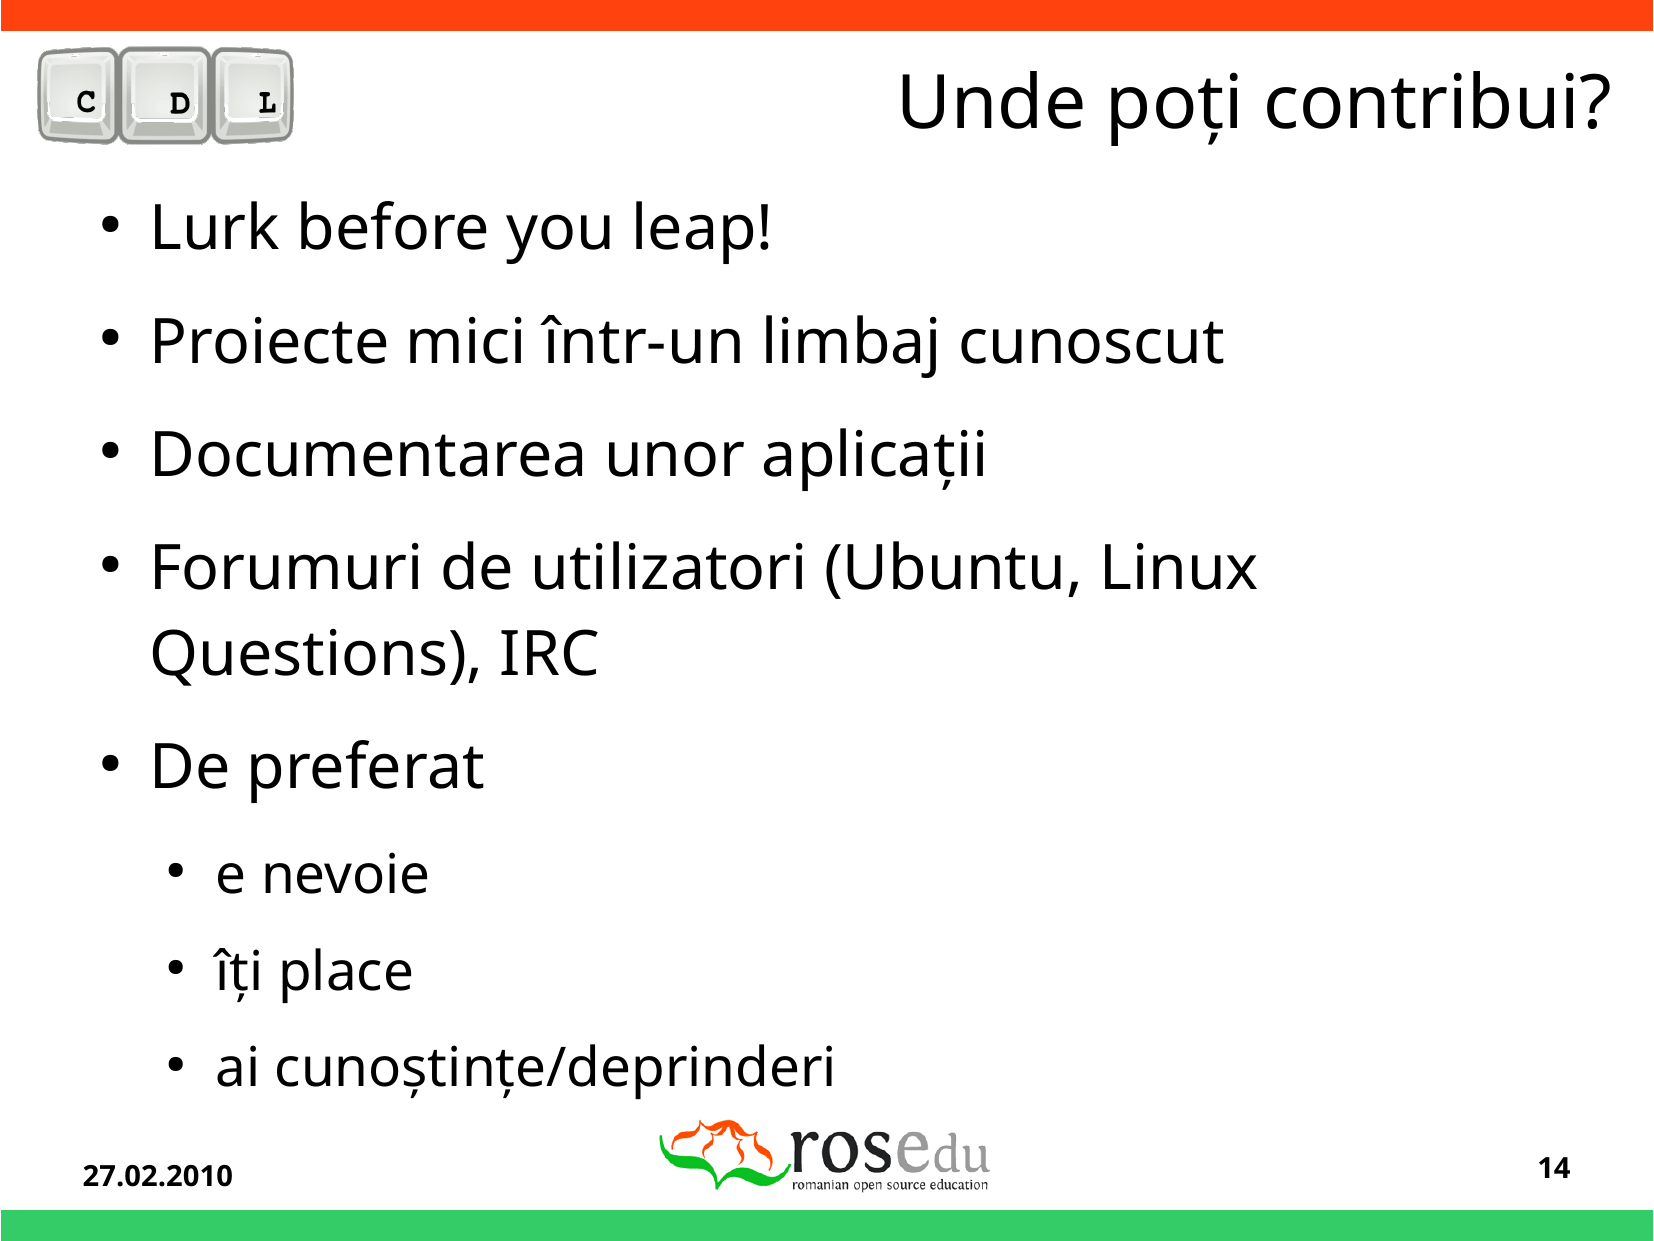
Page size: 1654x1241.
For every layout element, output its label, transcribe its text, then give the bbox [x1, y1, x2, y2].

picture [656, 1104, 1005, 1209]
picture [37, 46, 294, 145]
title Unde poți contribui? [300, 52, 1613, 146]
list Lurk before you leap! Proiecte mici într-un limbaj cunoscut Documentarea unor aplicații Forumuri de utilizatori (Ubuntu, Linux Questions), IRC De preferat e nevoie îți place ai cunoștințe/deprinderi [82, 182, 1571, 1104]
